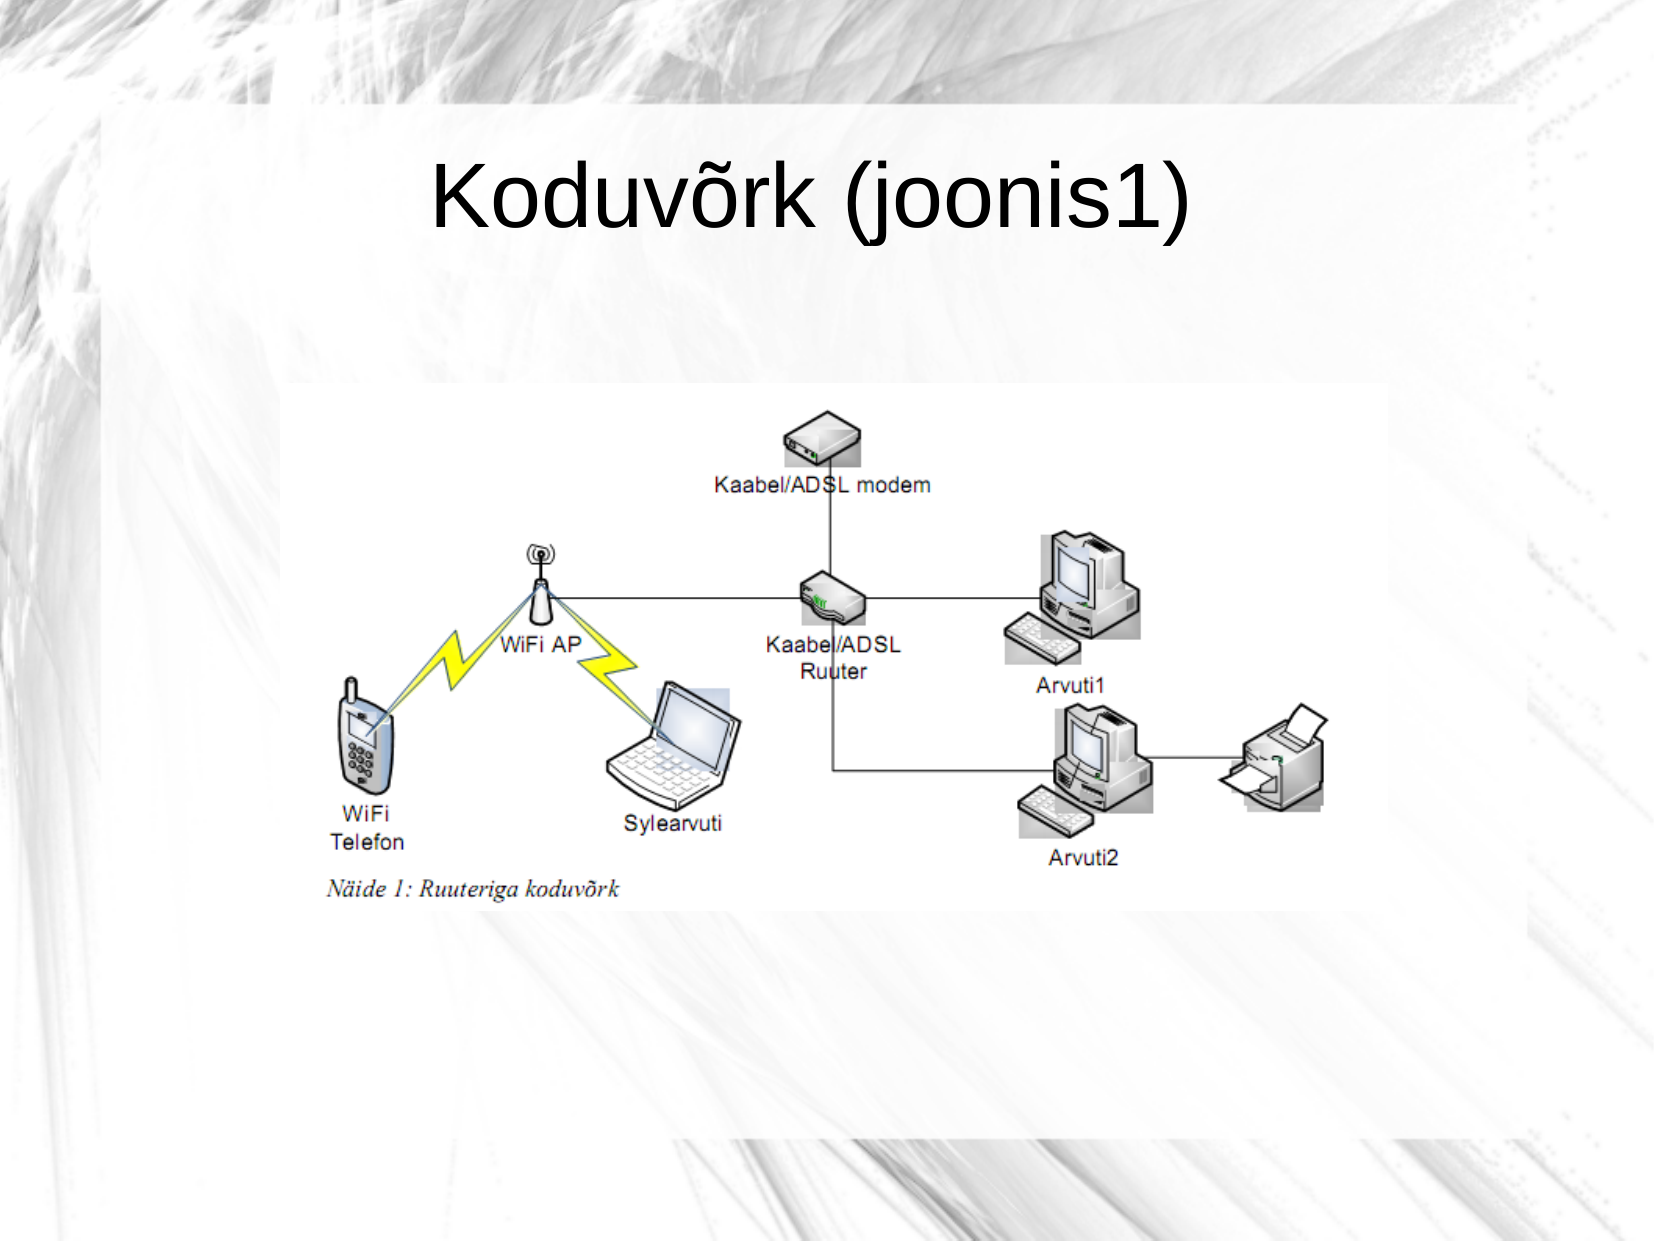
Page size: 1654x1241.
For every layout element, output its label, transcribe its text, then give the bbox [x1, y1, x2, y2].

picture [0, 0, 1654, 1241]
title Koduvõrk (joonis1) [118, 112, 1506, 281]
